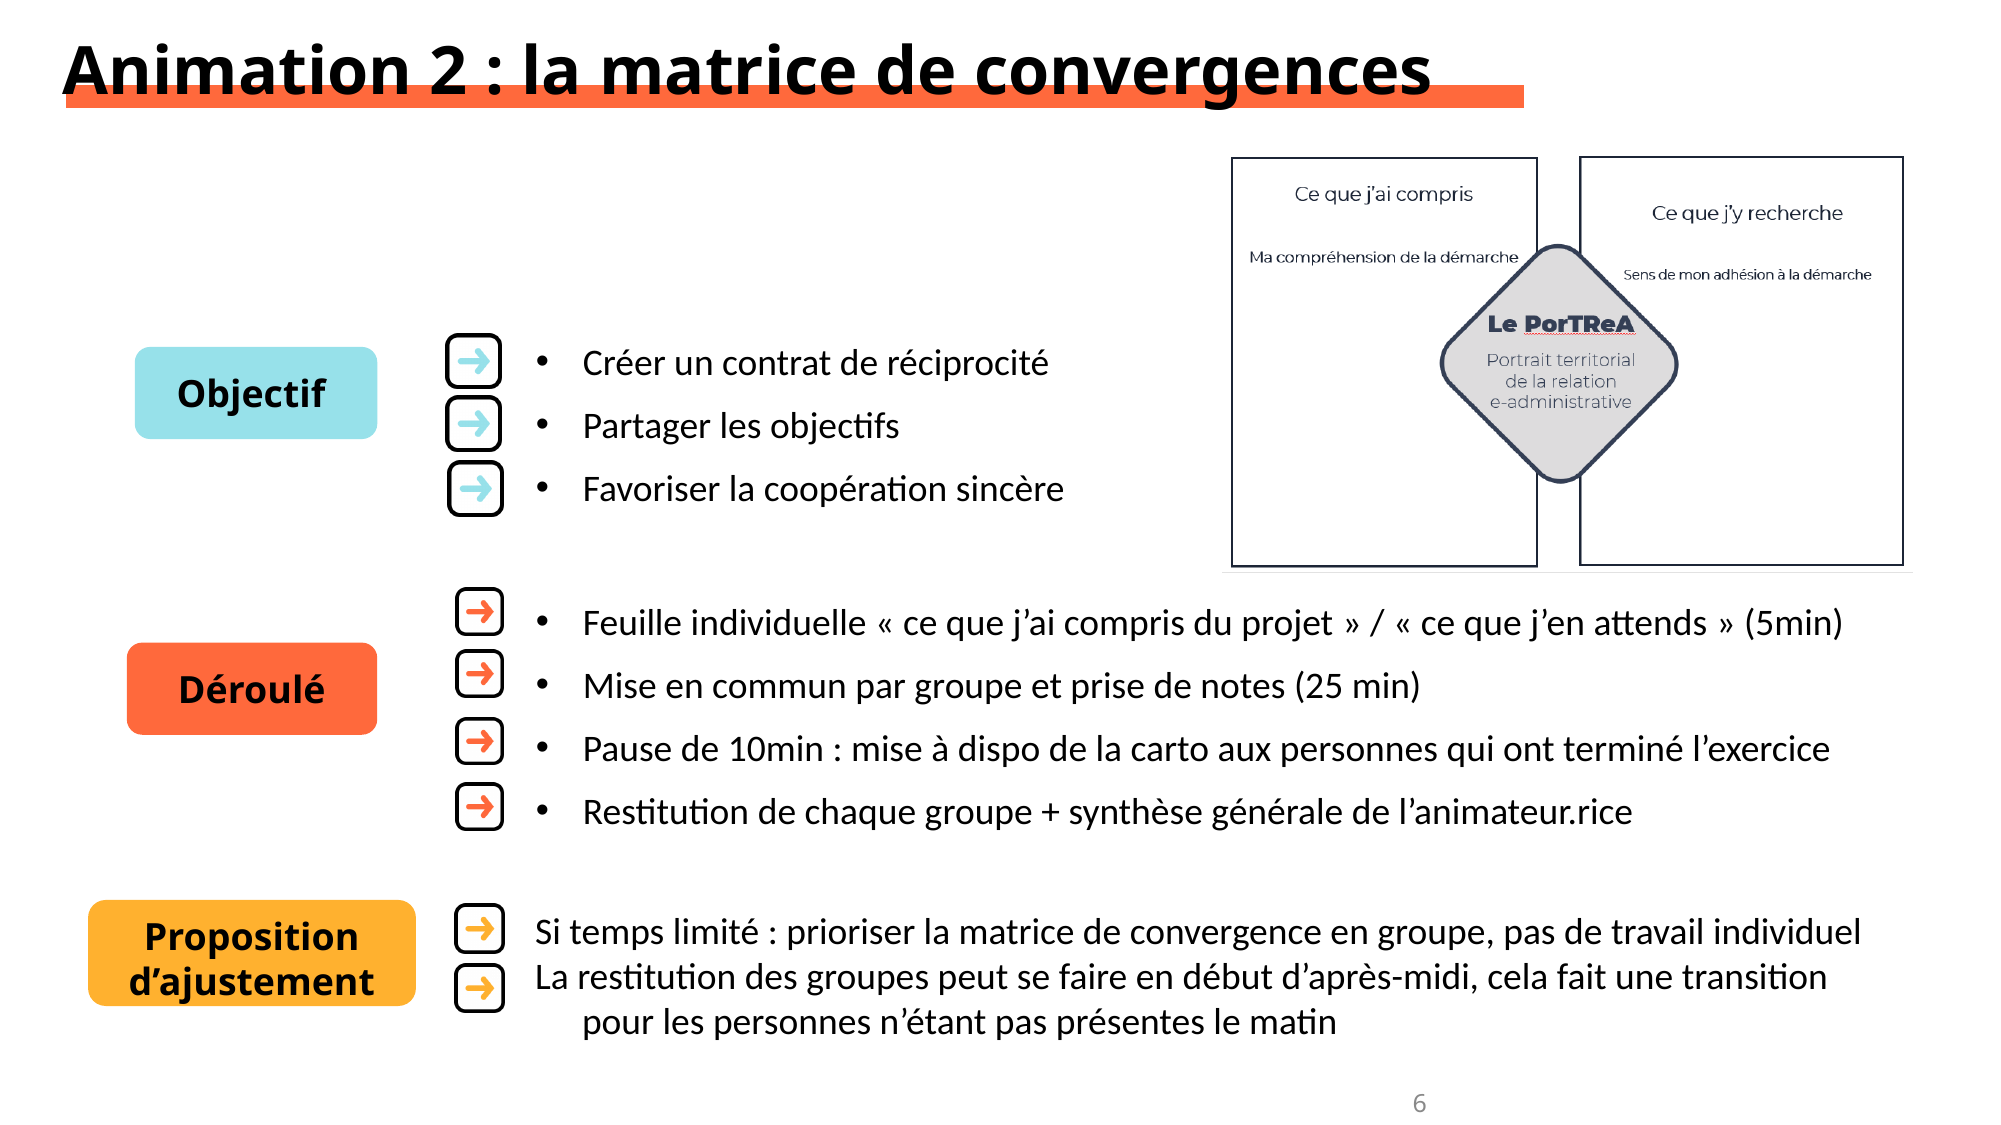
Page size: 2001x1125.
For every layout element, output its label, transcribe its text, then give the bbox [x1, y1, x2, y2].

text_box Créer un contrat de réciprocité Partager les objectifs Favoriser la coopération sincère [401, 312, 1222, 513]
picture [445, 396, 502, 452]
picture [447, 460, 504, 517]
text_box Déroulé [126, 642, 378, 735]
picture [454, 963, 505, 1013]
text_box [157, 967, 473, 1029]
text_box Proposition d’ajustement [88, 899, 416, 1007]
text_box 6 [1397, 1074, 1848, 1125]
text_box Feuille individuelle « ce que j’ai compris du projet » / « ce que j’en attends » (5min) Mise en commun par groupe et prise de notes (25 min) Pause de 10min : mise à dispo de la carto aux personnes qui ont terminé l’exercice Restitution de chaque groupe + synthèse générale de l’animateur.rice [401, 572, 1913, 837]
picture [455, 587, 504, 636]
picture [445, 333, 502, 389]
text_box Si temps limité : prioriser la matrice de convergence en groupe, pas de travail individuel La restitution des groupes peut se faire en début d’après-midi, cela fait une transition pour les personnes n’étant pas présentes le matin [473, 899, 1884, 1051]
picture [455, 782, 504, 831]
text_box Animation 2 : la matrice de convergences [48, 29, 1600, 113]
picture [455, 717, 504, 765]
text_box Objectif [134, 346, 378, 440]
picture [455, 649, 504, 698]
picture [1222, 149, 1913, 573]
picture [454, 903, 505, 954]
